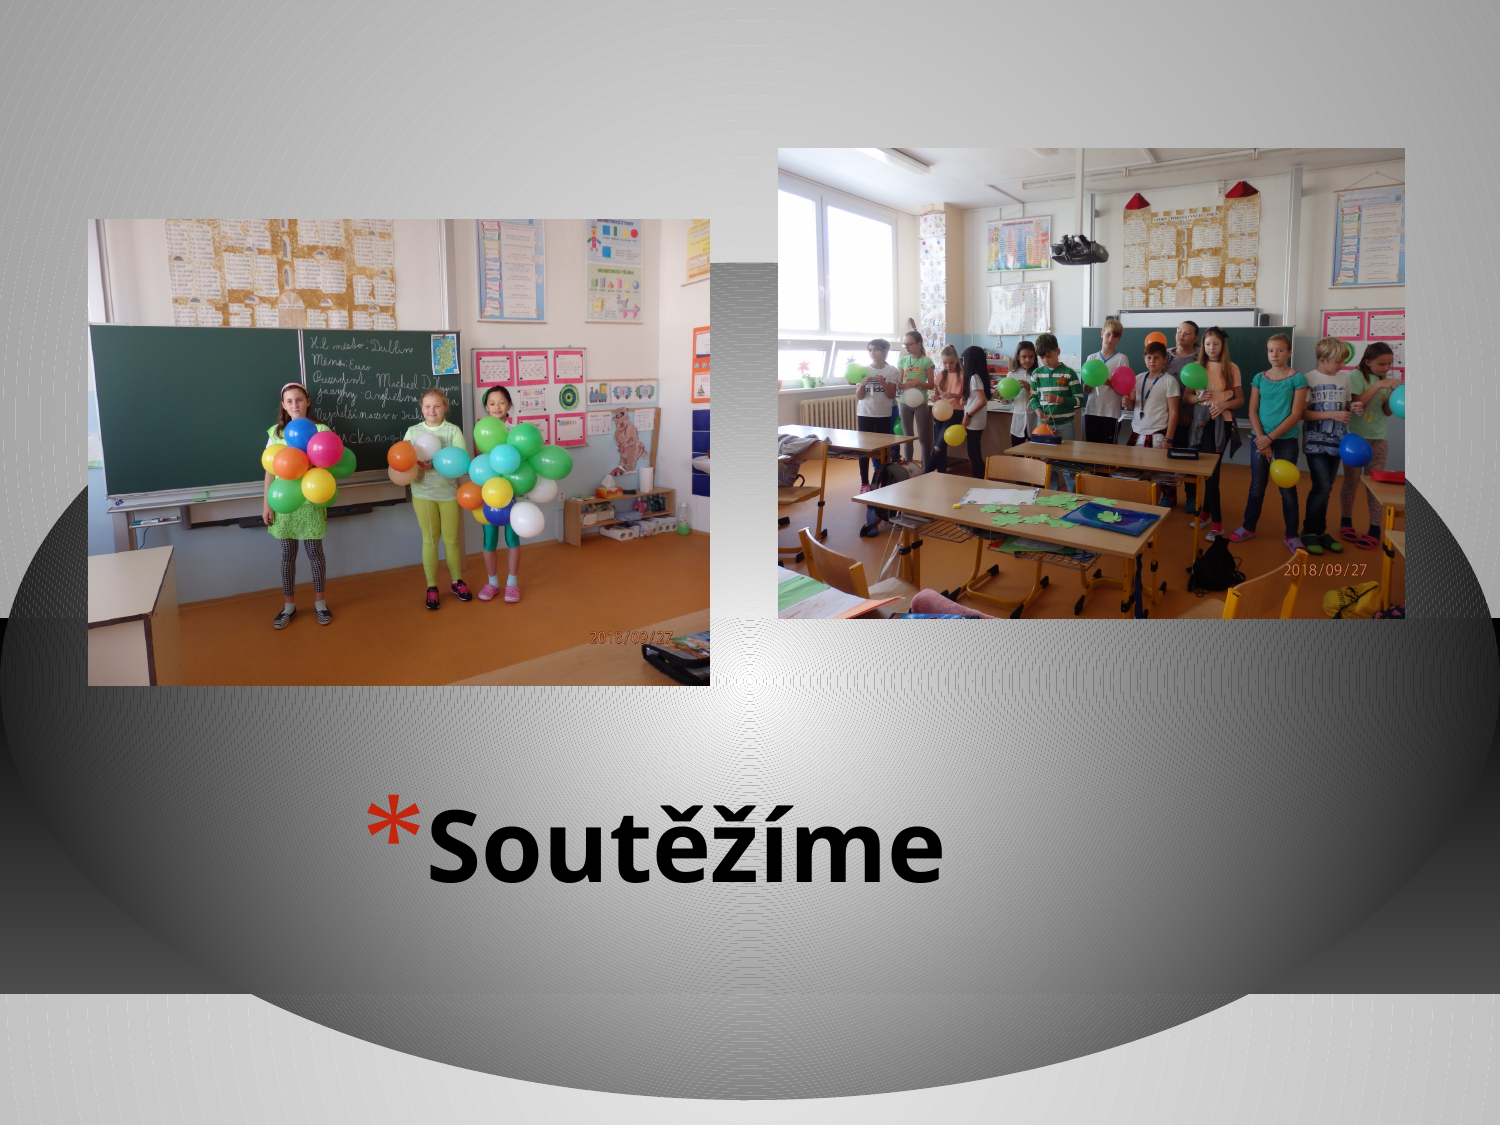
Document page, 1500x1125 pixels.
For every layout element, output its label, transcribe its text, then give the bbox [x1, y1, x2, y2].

picture [778, 149, 1405, 619]
picture [88, 219, 710, 686]
title Soutěžíme [253, 775, 1022, 1035]
